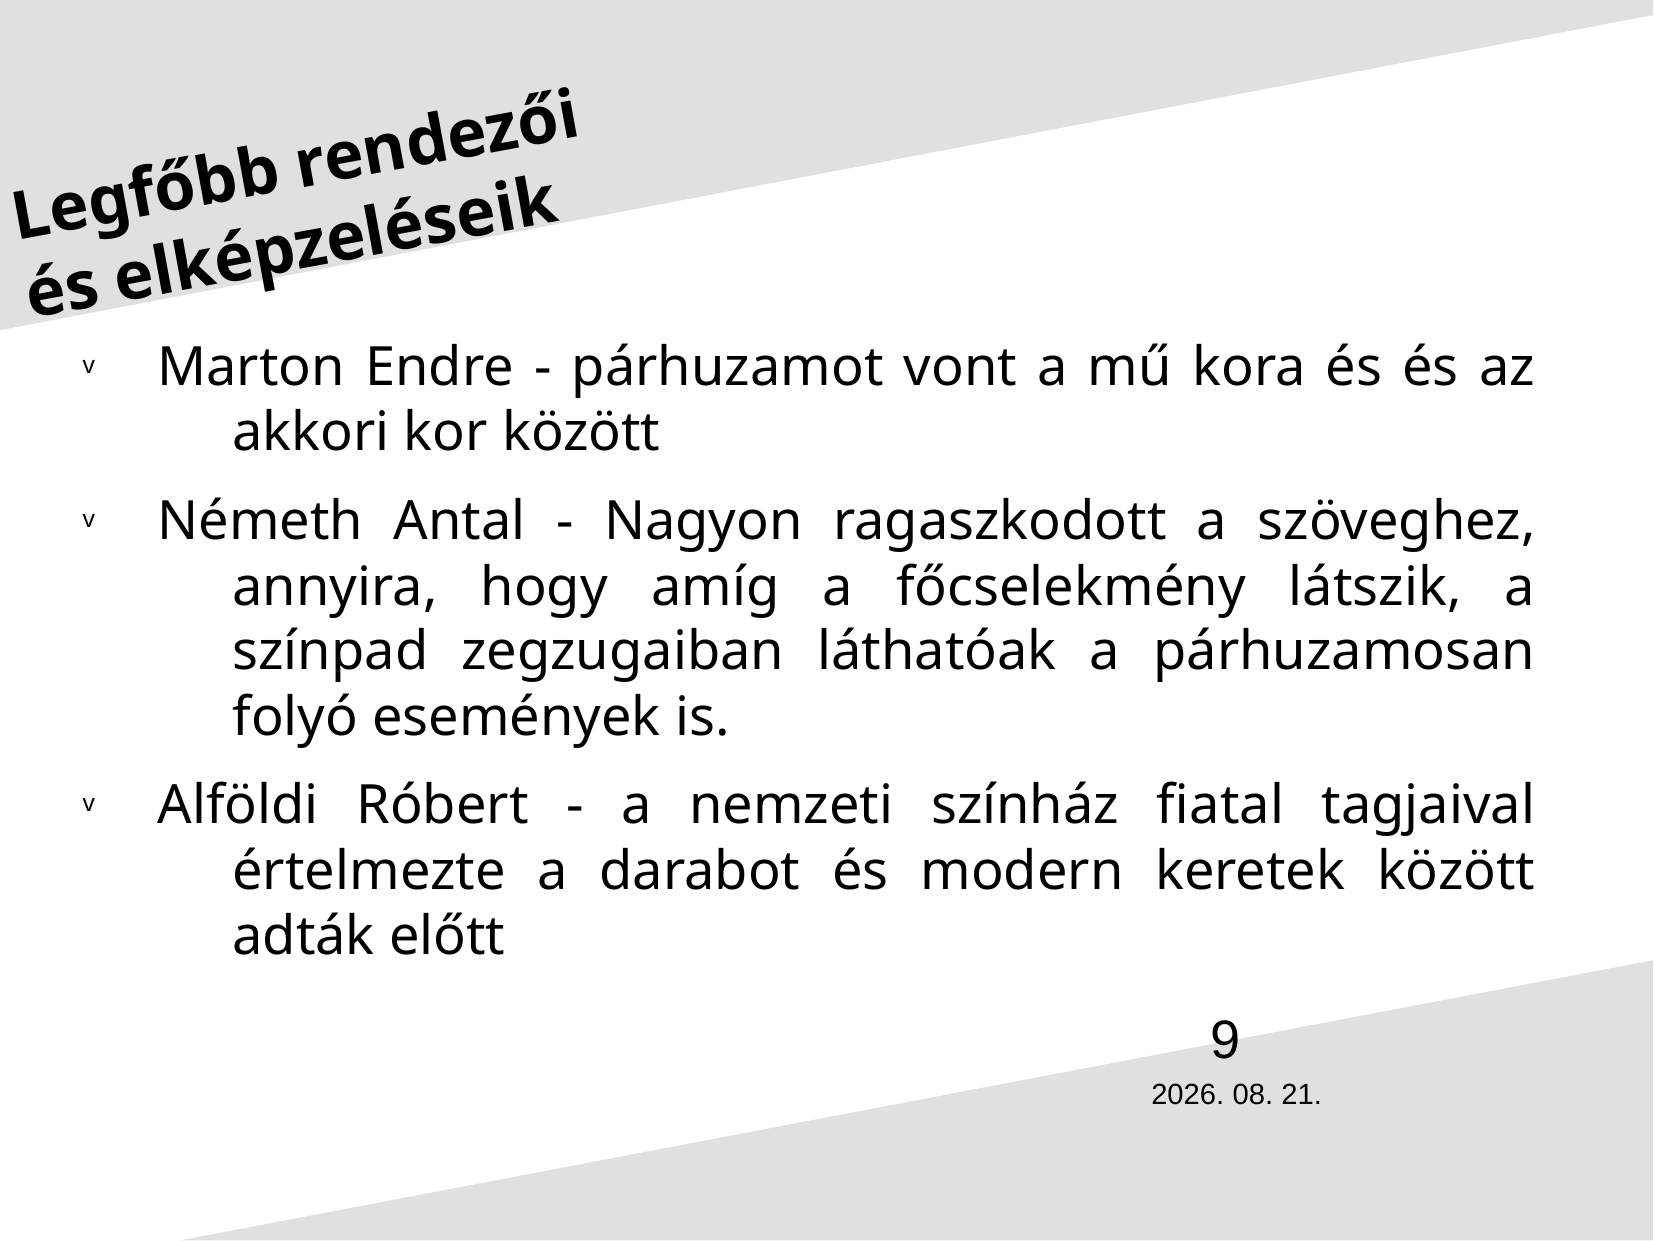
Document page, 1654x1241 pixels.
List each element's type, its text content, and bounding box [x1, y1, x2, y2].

title Legfőbb rendezői és elképzeléseik [0, 0, 1501, 358]
text_box [1210, 1004, 1624, 1090]
list Marton Endre - párhuzamot vont a mű kora és és az akkori kor között Németh Antal - Nagyon ragaszkodott a szöveghez, annyira, hogy amíg a főcselekmény látszik, a színpad zegzugaiban láthatóak a párhuzamosan folyó események is. Alföldi Róbert - a nemzeti színház fiatal tagjaival értelmezte a darabot és modern keretek között adták előtt [82, 331, 1538, 1052]
text_box 2021. 04. 11. [1151, 1075, 1624, 1161]
